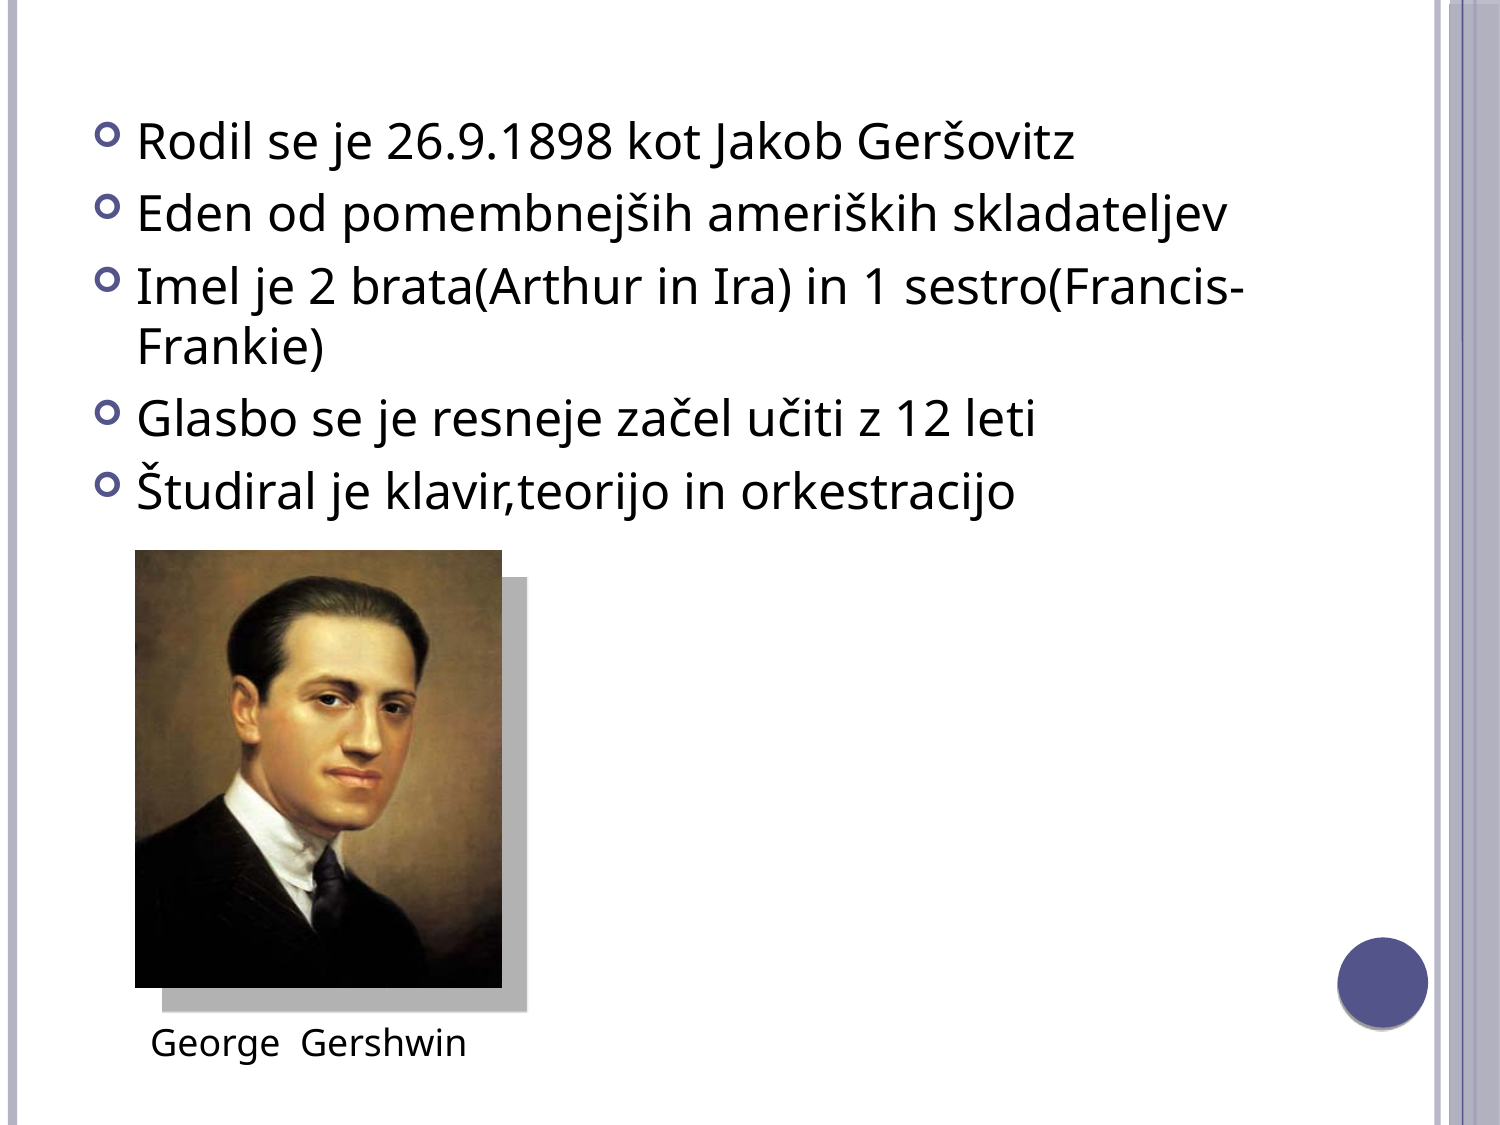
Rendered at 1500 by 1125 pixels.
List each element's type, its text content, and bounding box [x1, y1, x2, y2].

list Rodil se je 26.9.1898 kot Jakob Geršovitz Eden od pomembnejših ameriških skladateljev Imel je 2 brata(Arthur in Ira) in 1 sestro(Francis-Frankie) Glasbo se je resneje začel učiti z 12 leti Študiral je klavir,teorijo in orkestracijo [76, 101, 1302, 902]
text_box George Gershwin [135, 1011, 620, 1072]
picture [135, 550, 502, 988]
